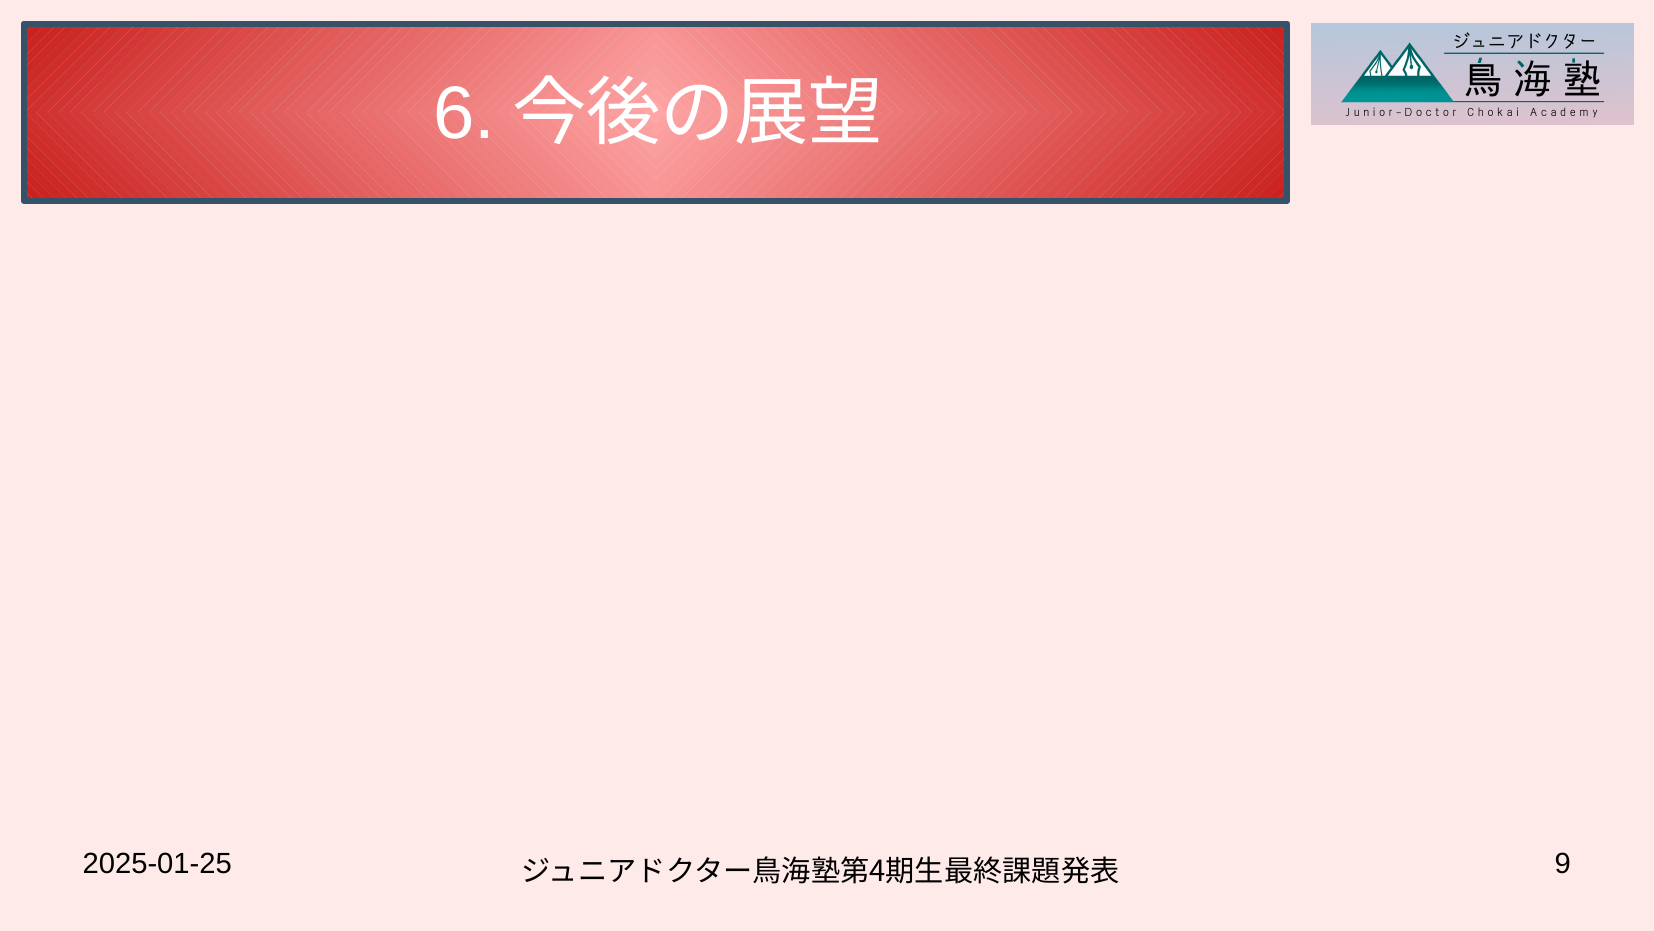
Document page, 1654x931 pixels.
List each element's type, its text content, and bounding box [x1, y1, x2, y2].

title 6.今後の展望 [82, 29, 1235, 184]
picture [1311, 23, 1634, 125]
